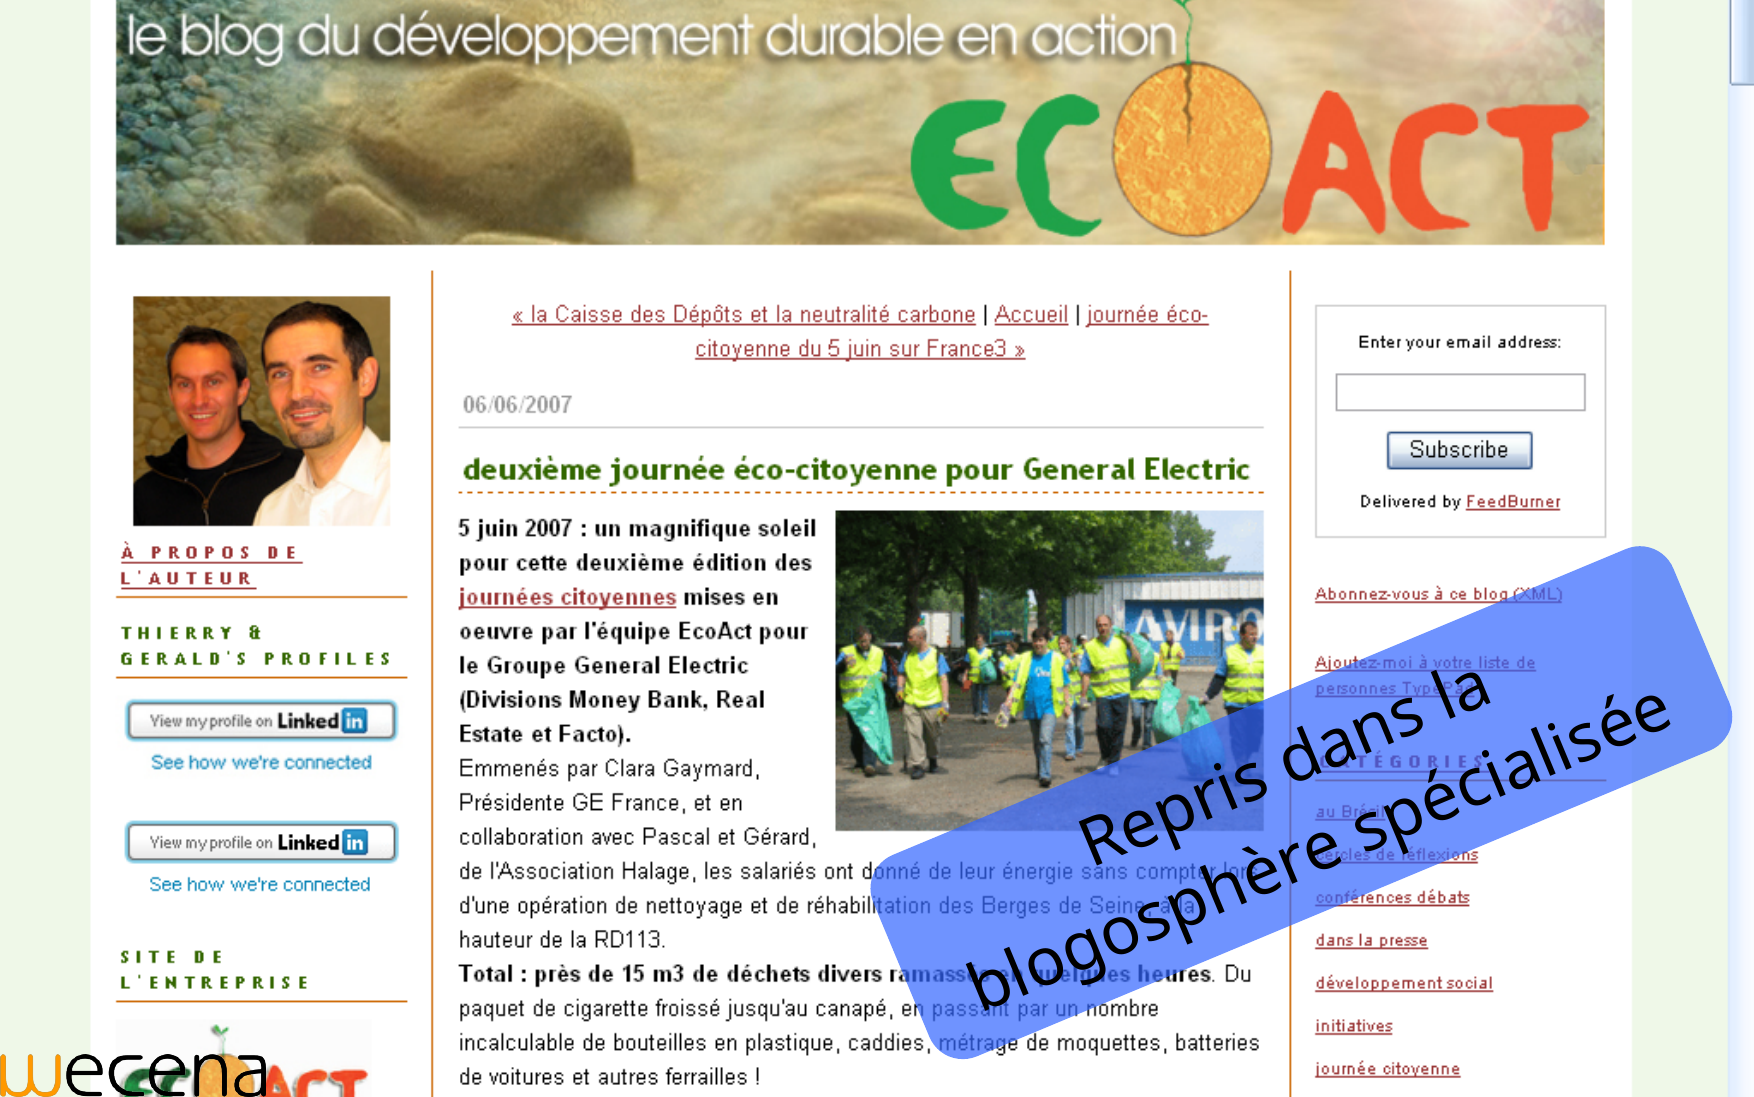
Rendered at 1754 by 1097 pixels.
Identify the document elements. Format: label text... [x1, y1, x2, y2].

text_box Repris dans la blogosphère spécialisée [870, 546, 1733, 1060]
picture [0, 0, 1754, 1097]
